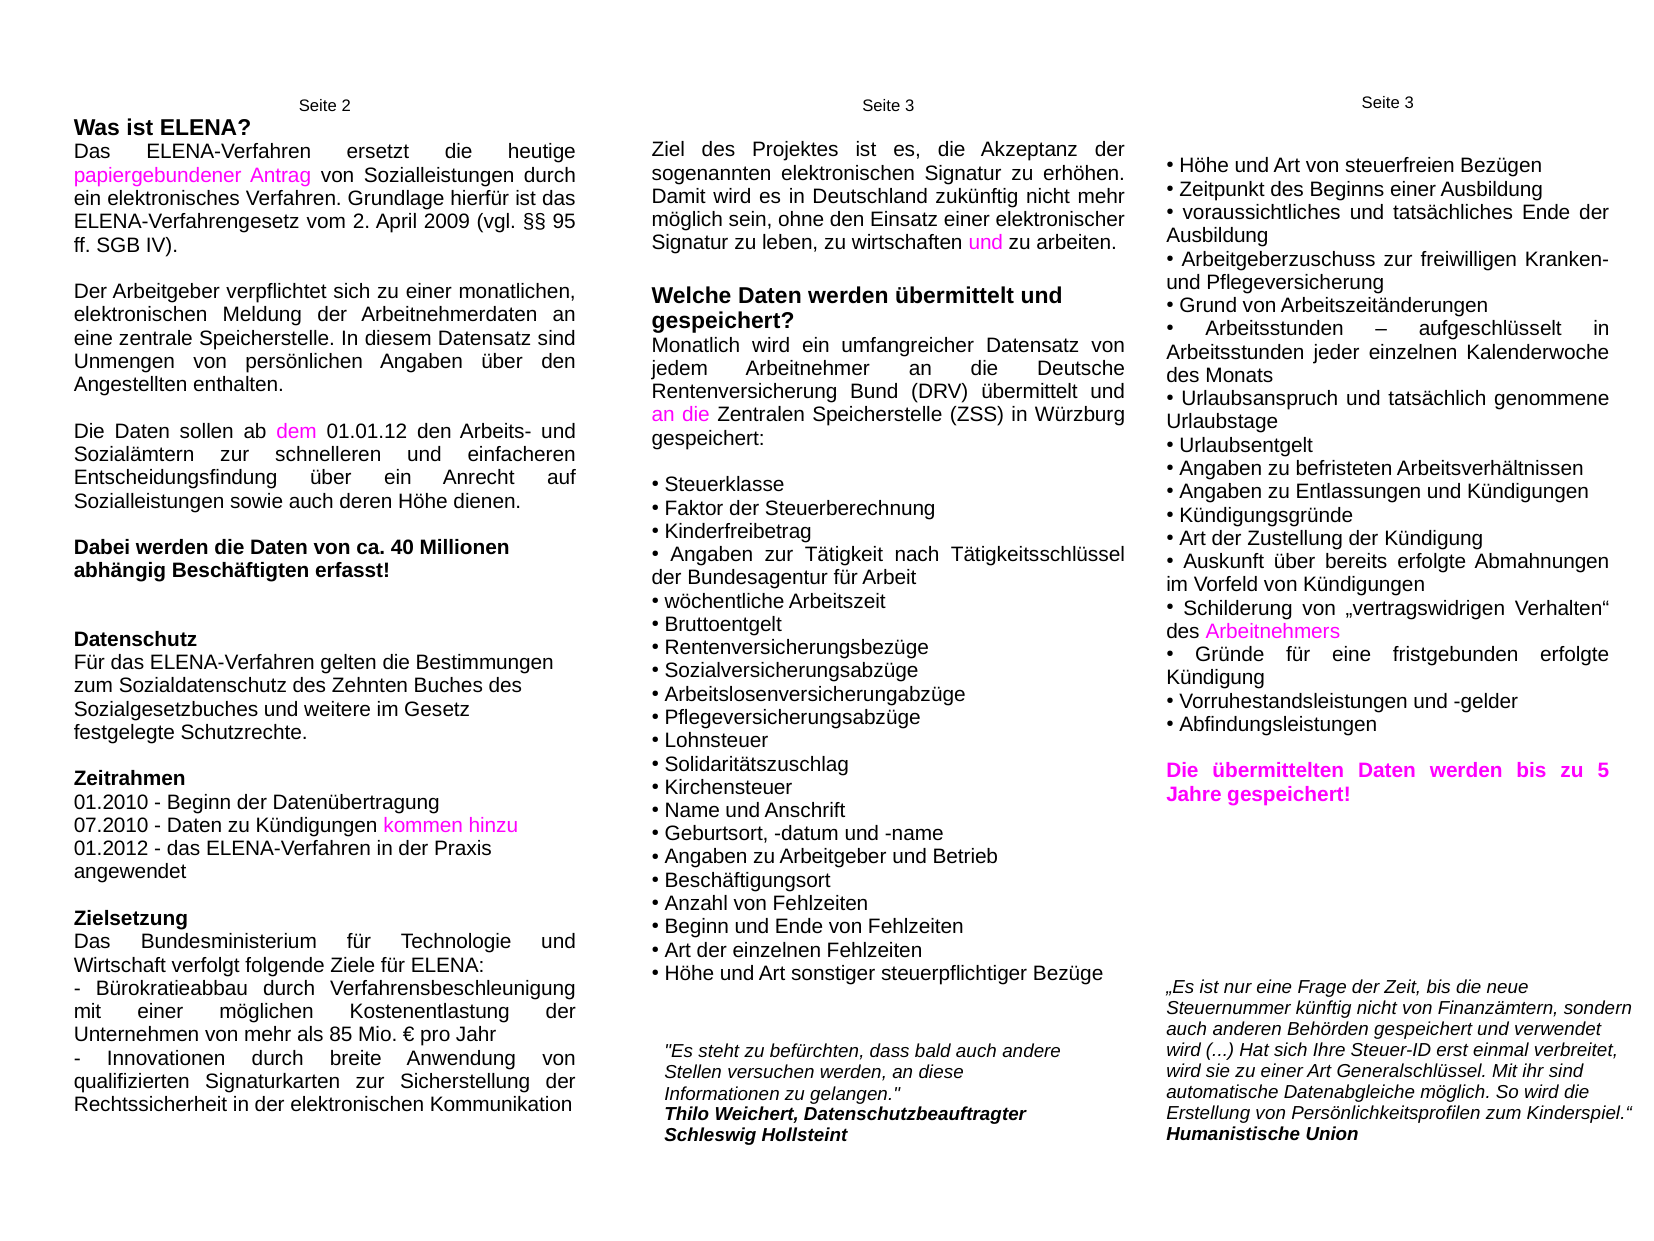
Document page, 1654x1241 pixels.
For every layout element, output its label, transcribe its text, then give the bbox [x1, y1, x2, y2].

text_box Seite 3 Ziel des Projektes ist es, die Akzeptanz der sogenannten elektronischen Signatur zu erhöhen. Damit wird es in Deutschland zukünftig nicht mehr möglich sein, ohne den Einsatz einer elektronischer Signatur zu leben, zu wirtschaften und zu arbeiten. Welche Daten werden übermittelt und gespeichert? Monatlich wird ein umfangreicher Datensatz von jedem Arbeitnehmer an die Deutsche Rentenversicherung Bund (DRV) übermittelt und an die Zentralen Speicherstelle (ZSS) in Würzburg gespeichert: Steuerklasse Faktor der Steuerberechnung Kinderfreibetrag Angaben zur Tätigkeit nach Tätigkeitsschlüssel der Bundesagentur für Arbeit wöchentliche Arbeitszeit Bruttoentgelt Rentenversicherungsbezüge Sozialversicherungsabzüge Arbeitslosenversicherungabzüge Pflegeversicherungsabzüge Lohnsteuer Solidaritätszuschlag Kirchensteuer Name und Anschrift Geburtsort, -datum und -name Angaben zu Arbeitgeber und Betrieb Beschäftigungsort Anzahl von Fehlzeiten Beginn und Ende von Fehlzeiten Art der einzelnen Fehlzeiten Höhe und Art sonstiger steuerpflichtiger Bezüge [636, 88, 1140, 1009]
text_box Seite 3 Höhe und Art von steuerfreien Bezügen Zeitpunkt des Beginns einer Ausbildung voraussichtliches und tatsächliches Ende der Ausbildung Arbeitgeberzuschuss zur freiwilligen Kranken- und Pflegeversicherung Grund von Arbeitszeitänderungen Arbeitsstunden – aufgeschlüsselt in Arbeitsstunden jeder einzelnen Kalenderwoche des Monats Urlaubsanspruch und tatsächlich genommene Urlaubstage Urlaubsentgelt Angaben zu befristeten Arbeitsverhältnissen Angaben zu Entlassungen und Kündigungen Kündigungsgründe Art der Zustellung der Kündigung Auskunft über bereits erfolgte Abmahnungen im Vorfeld von Kündigungen Schilderung von „vertragswidrigen Verhalten“ des Arbeitnehmers Gründe für eine fristgebunden erfolgte Kündigung Vorruhestandsleistungen und -gelder Abfindungsleistungen Die übermittelten Daten werden bis zu 5 Jahre gespeichert! [1151, 85, 1625, 837]
text_box Seite 2 Was ist ELENA? Das ELENA-Verfahren ersetzt die heutige papiergebundener Antrag von Sozialleistungen durch ein elektronisches Verfahren. Grundlage hierfür ist das ELENA-Verfahrengesetz vom 2. April 2009 (vgl. §§ 95 ff. SGB IV). Der Arbeitgeber verpflichtet sich zu einer monatlichen, elektronischen Meldung der Arbeitnehmerdaten an eine zentrale Speicherstelle. In diesem Datensatz sind Unmengen von persönlichen Angaben über den Angestellten enthalten. Die Daten sollen ab dem 01.01.12 den Arbeits- und Sozialämtern zur schnelleren und einfacheren Entscheidungsfindung über ein Anrecht auf Sozialleistungen sowie auch deren Höhe dienen. Dabei werden die Daten von ca. 40 Millionen abhängig Beschäftigten erfasst! [59, 88, 591, 611]
text_box Datenschutz Für das ELENA-Verfahren gelten die Bestimmungen zum Sozialdatenschutz des Zehnten Buches des Sozialgesetzbuches und weitere im Gesetz festgelegte Schutzrechte. Zeitrahmen 01.2010 - Beginn der Datenübertragung 07.2010 - Daten zu Kündigungen kommen hinzu 01.2012 - das ELENA-Verfahren in der Praxis angewendet Zielsetzung Das Bundesministerium für Technologie und Wirtschaft verfolgt folgende Ziele für ELENA: - Bürokratieabbau durch Verfahrensbeschleunigung mit einer möglichen Kostenentlastung der Unternehmen von mehr als 85 Mio. € pro Jahr - Innovationen durch breite Anwendung von qualifizierten Signaturkarten zur Sicherstellung der Rechtssicherheit in der elektronischen Kommunikation [59, 620, 591, 1182]
text_box "Es steht zu befürchten, dass bald auch andere Stellen versuchen werden, an diese Informationen zu gelangen." Thilo Weichert, Datenschutzbeauftragter Schleswig Hollsteint [649, 1033, 1093, 1154]
text_box „Es ist nur eine Frage der Zeit, bis die neue Steuernummer künftig nicht von Finanzämtern, sondern auch anderen Behörden gespeichert und verwendet wird (...) Hat sich Ihre Steuer-ID erst einmal verbreitet, wird sie zu einer Art Generalschlüssel. Mit ihr sind automatische Datenabgleiche möglich. So wird die Erstellung von Persönlichkeitsprofilen zum Kinderspiel.“ Humanistische Union [1151, 969, 1654, 1153]
